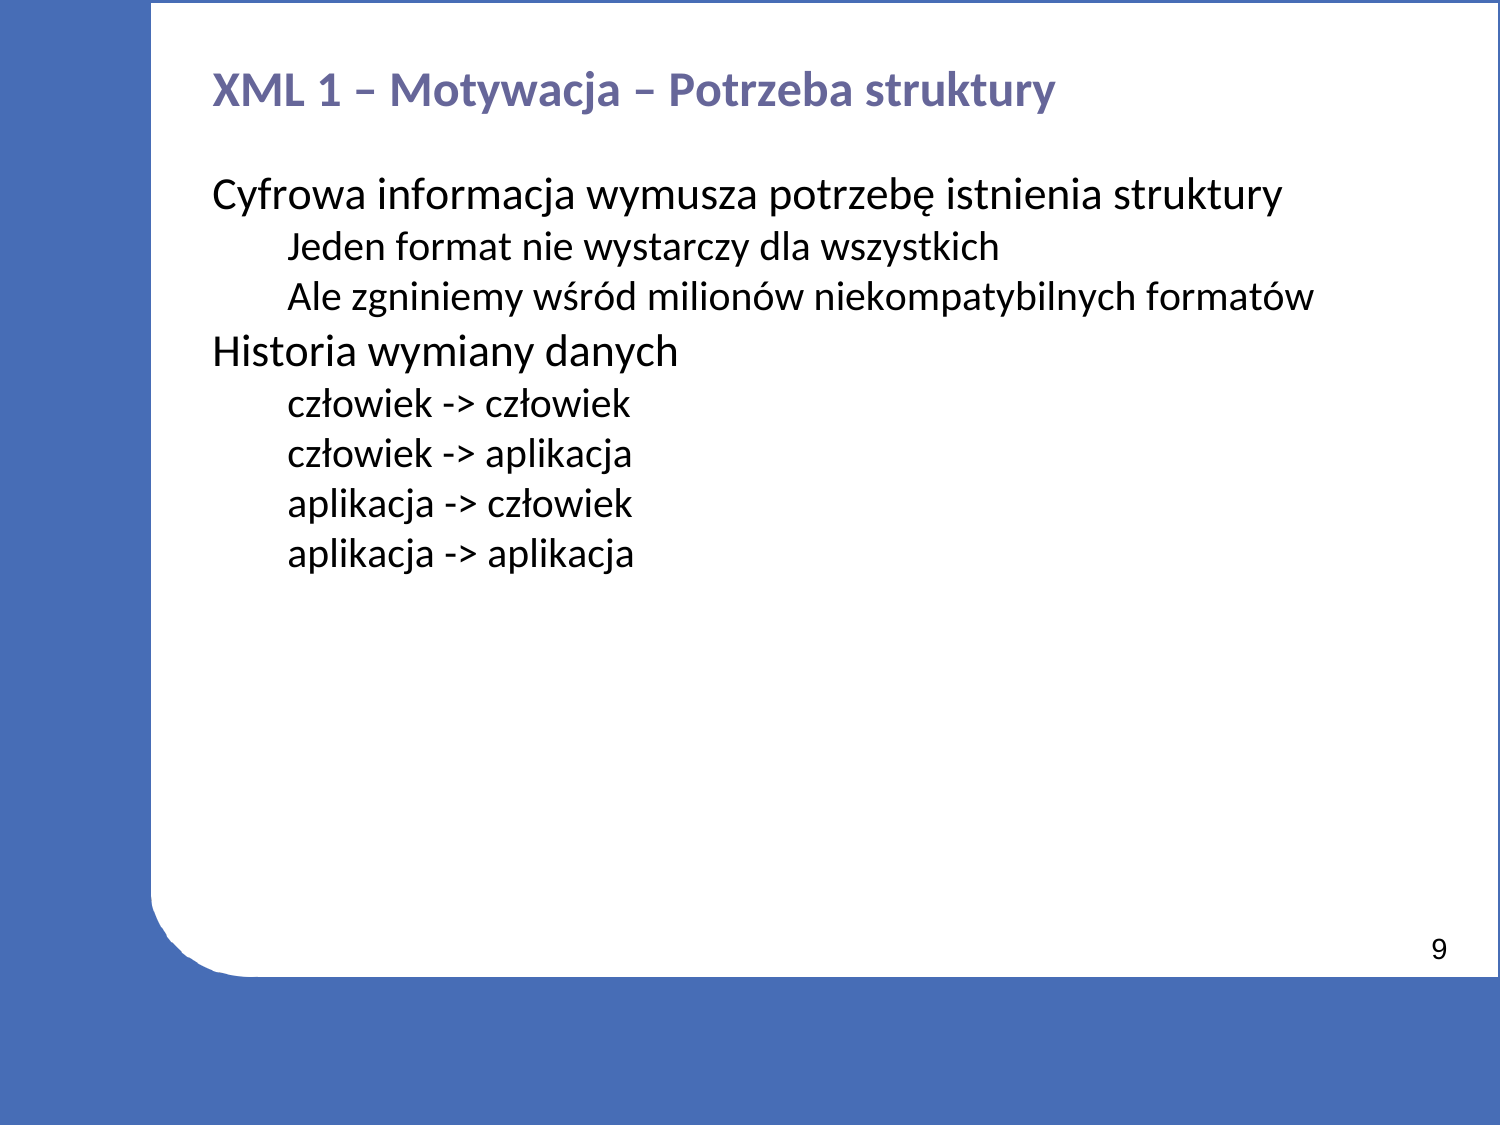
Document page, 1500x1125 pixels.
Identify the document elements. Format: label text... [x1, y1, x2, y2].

list Cyfrowa informacja wymusza potrzebę istnienia struktury Jeden format nie wystarczy dla wszystkich Ale zgniniemy wśród milionów niekompatybilnych formatów Historia wymiany danych człowiek -> człowiek człowiek -> aplikacja aplikacja -> człowiek aplikacja -> aplikacja [212, 174, 1448, 911]
picture [0, 0, 1500, 1125]
title XML 1 – Motywacja – Potrzeba struktury [212, 24, 1447, 164]
